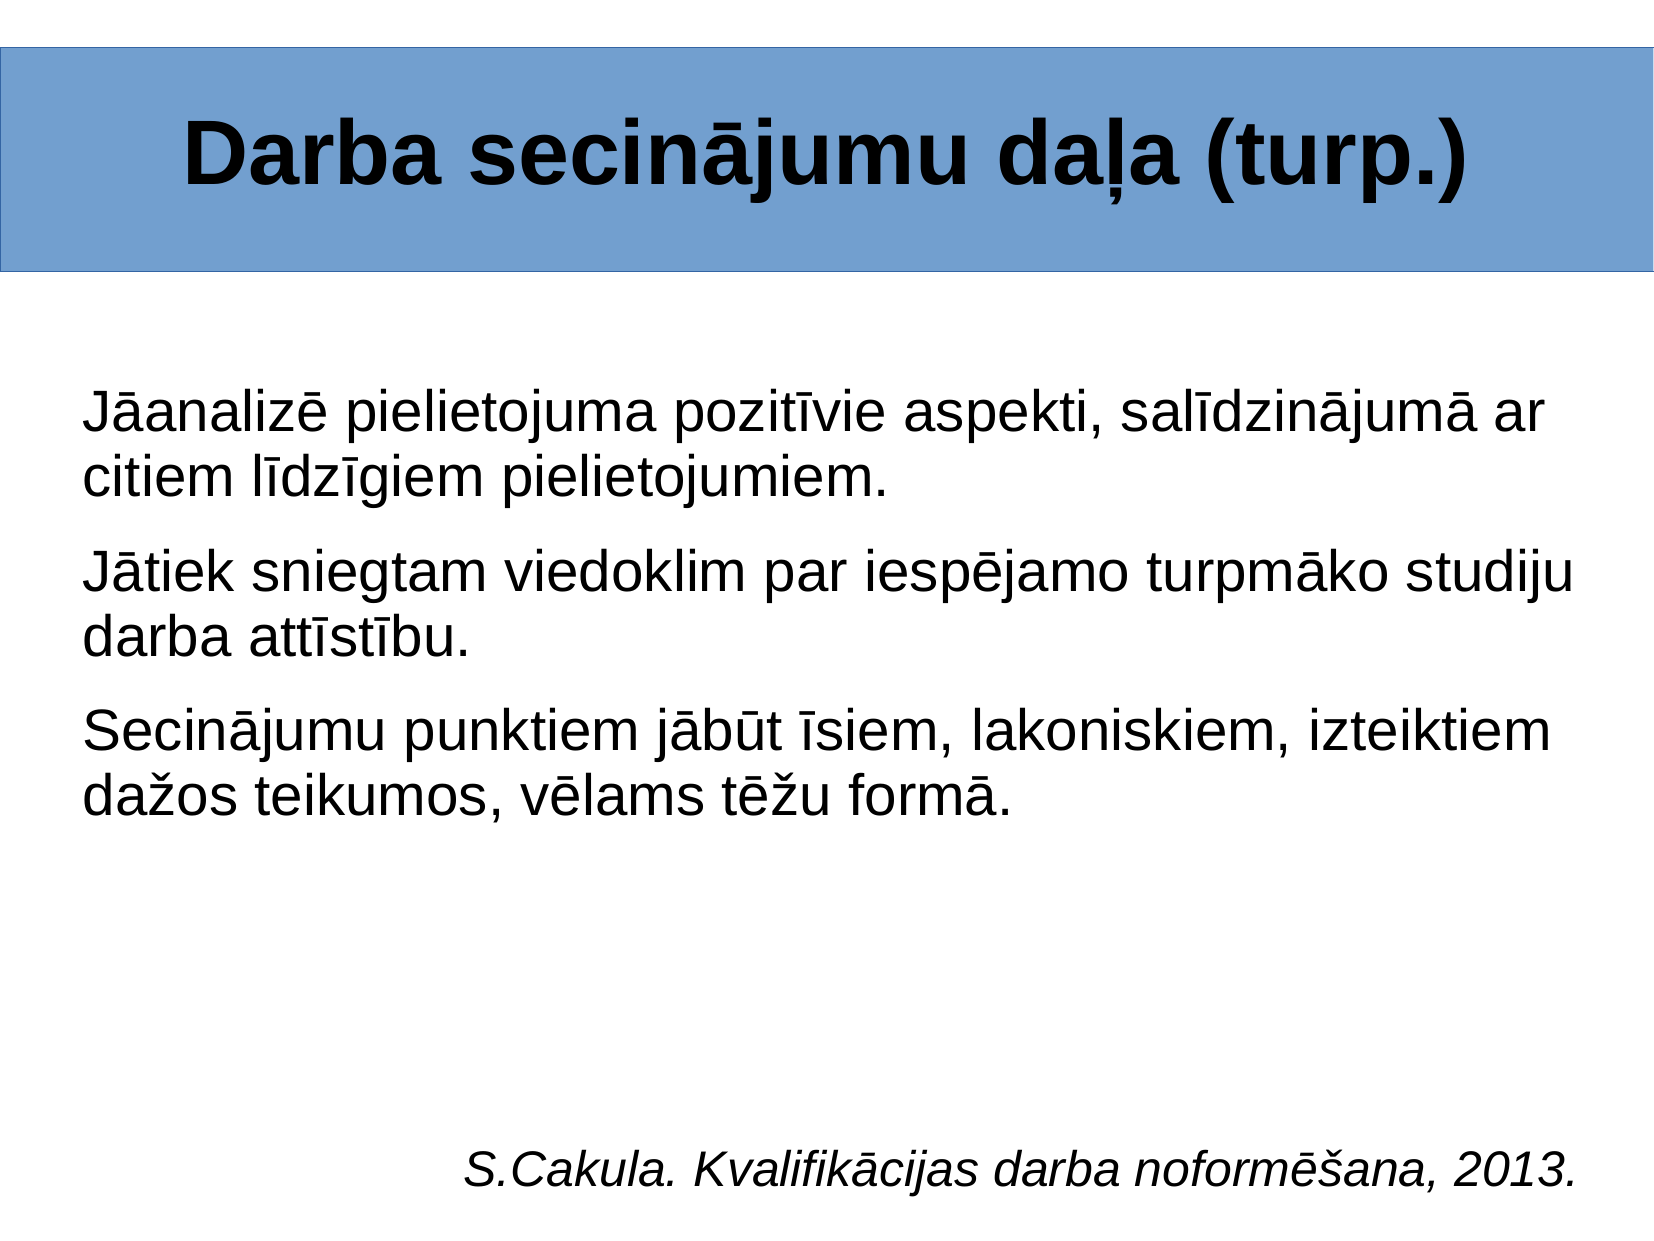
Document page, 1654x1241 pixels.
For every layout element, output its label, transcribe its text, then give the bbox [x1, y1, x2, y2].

text_box S.Cakula. Kvalifikācijas darba noformēšana, 2013. [448, 1133, 1595, 1205]
list Jāanalizē pielietojuma pozitīvie aspekti, salīdzinājumā ar citiem līdzīgiem pielietojumiem. Jātiek sniegtam viedoklim par iespējamo turpmāko studiju darba attīstību. Secinājumu punktiem jābūt īsiem, lakoniskiem, izteiktiem dažos teikumos, vēlams tēžu formā. [82, 378, 1619, 1099]
title Darba secinājumu daļa (turp.) [82, 49, 1571, 257]
text_box [0, 47, 1654, 272]
